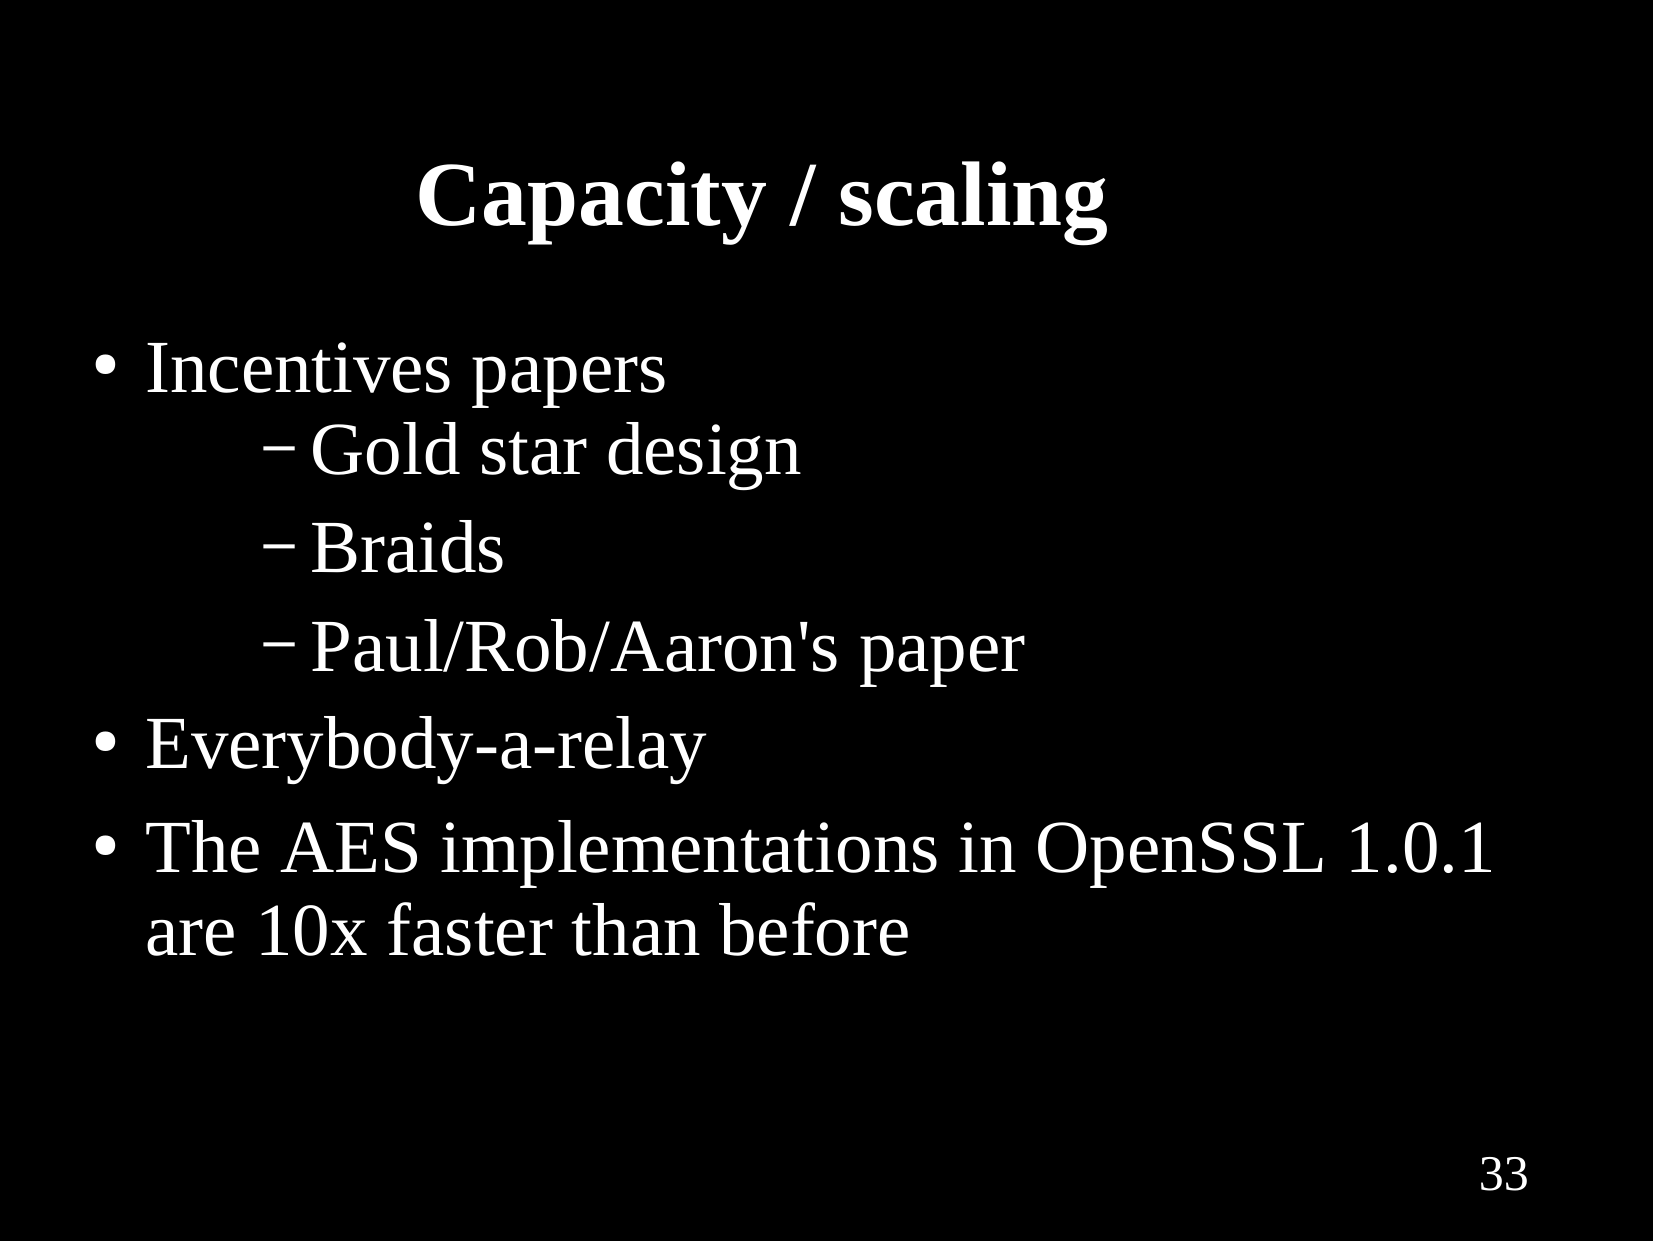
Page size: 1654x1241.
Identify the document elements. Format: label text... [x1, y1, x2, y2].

list Incentives papers Gold star design Braids Paul/Rob/Aaron's paper Everybody-a-relay The AES implementations in OpenSSL 1.0.1 are 10x faster than before [74, 325, 1539, 1123]
title Capacity / scaling [112, 100, 1413, 288]
